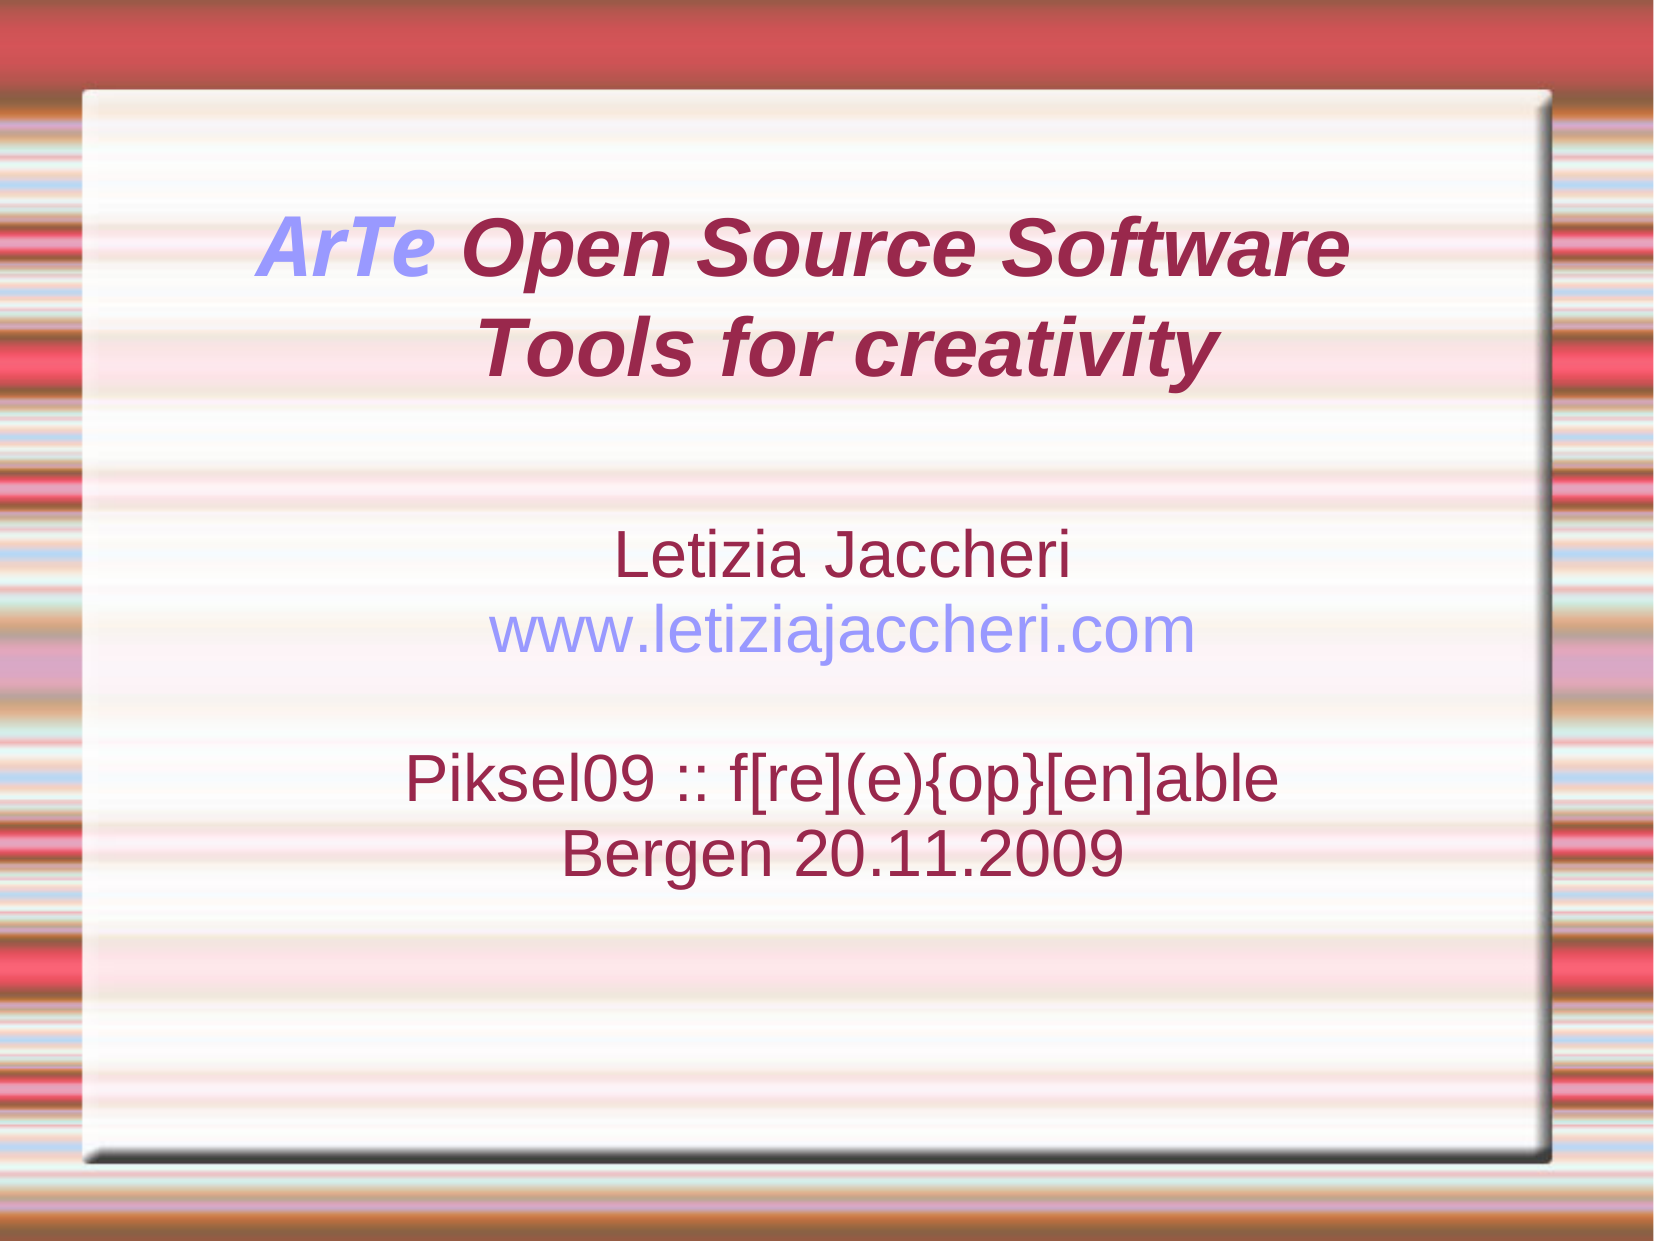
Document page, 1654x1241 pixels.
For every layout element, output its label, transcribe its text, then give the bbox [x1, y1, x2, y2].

picture [0, 0, 1654, 1241]
title ArTe Open Source Software Tools for creativity [150, 187, 1463, 350]
subtitle Letizia Jaccheri www.letiziajaccheri.com Piksel09 :: f[re](e){op}[en]able Bergen 20.11.2009 [134, 350, 1516, 1133]
